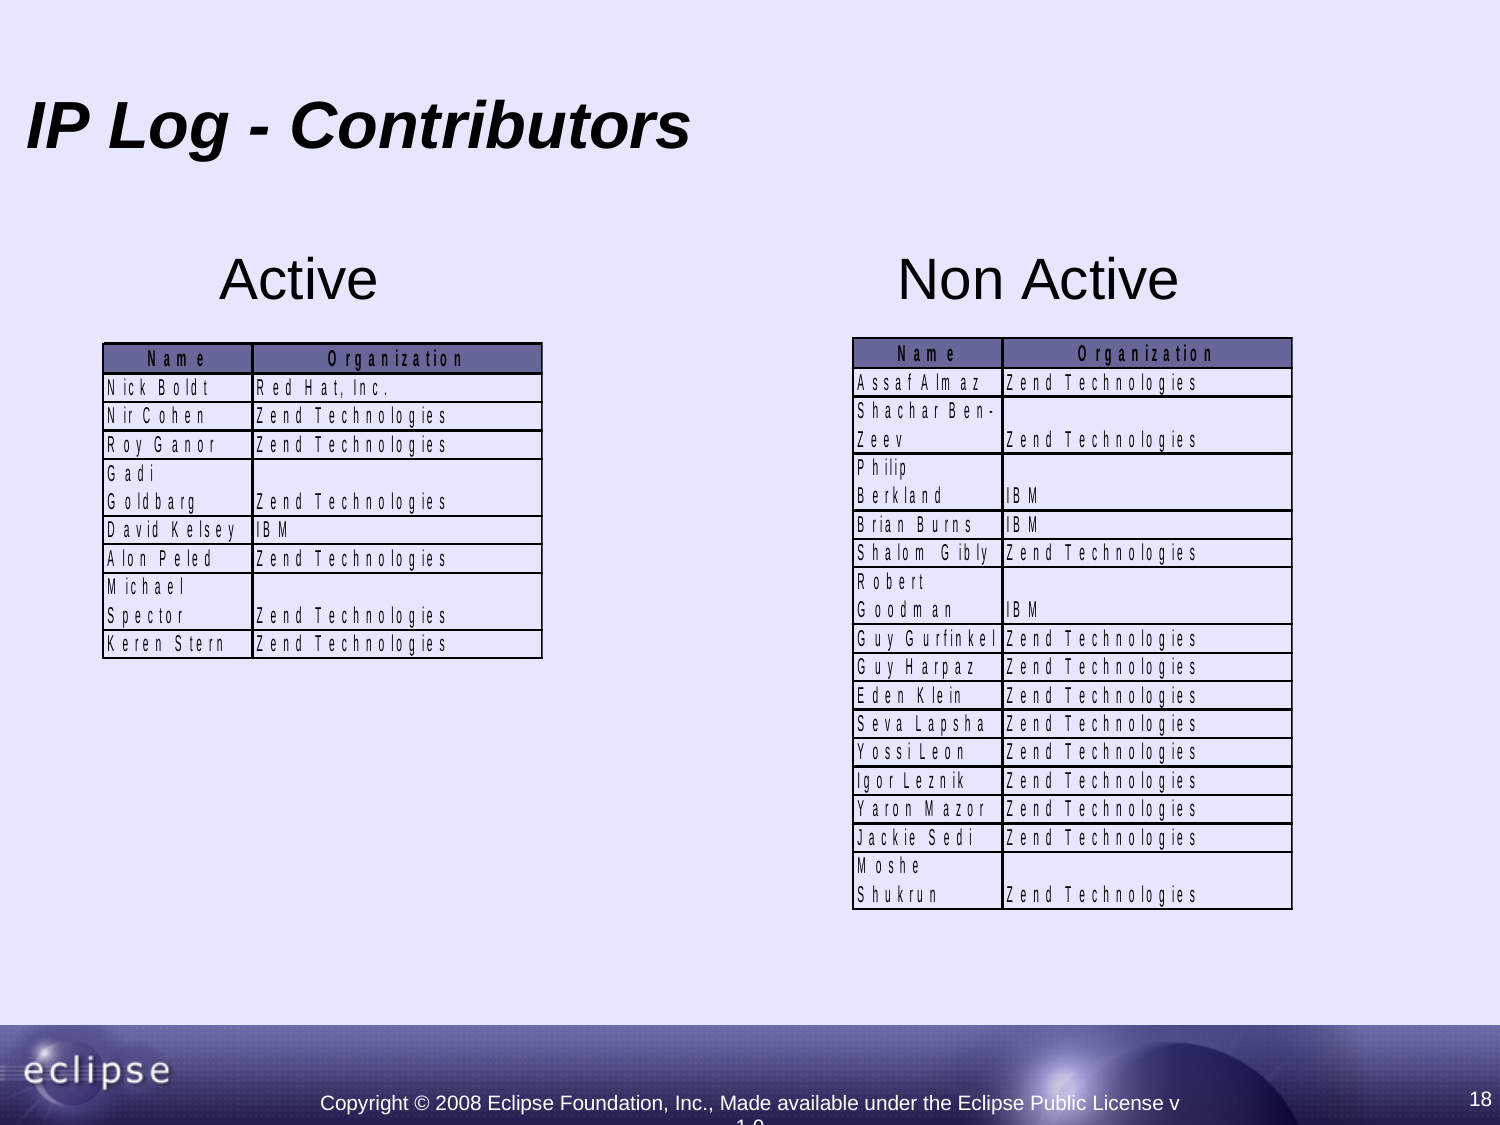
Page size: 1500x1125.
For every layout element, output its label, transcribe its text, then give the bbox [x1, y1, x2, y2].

list Active Non Active [55, 246, 1481, 1080]
picture [0, 1025, 1500, 1125]
title IP Log - Contributors [26, 84, 1474, 172]
picture [852, 337, 1293, 910]
picture [102, 342, 543, 660]
